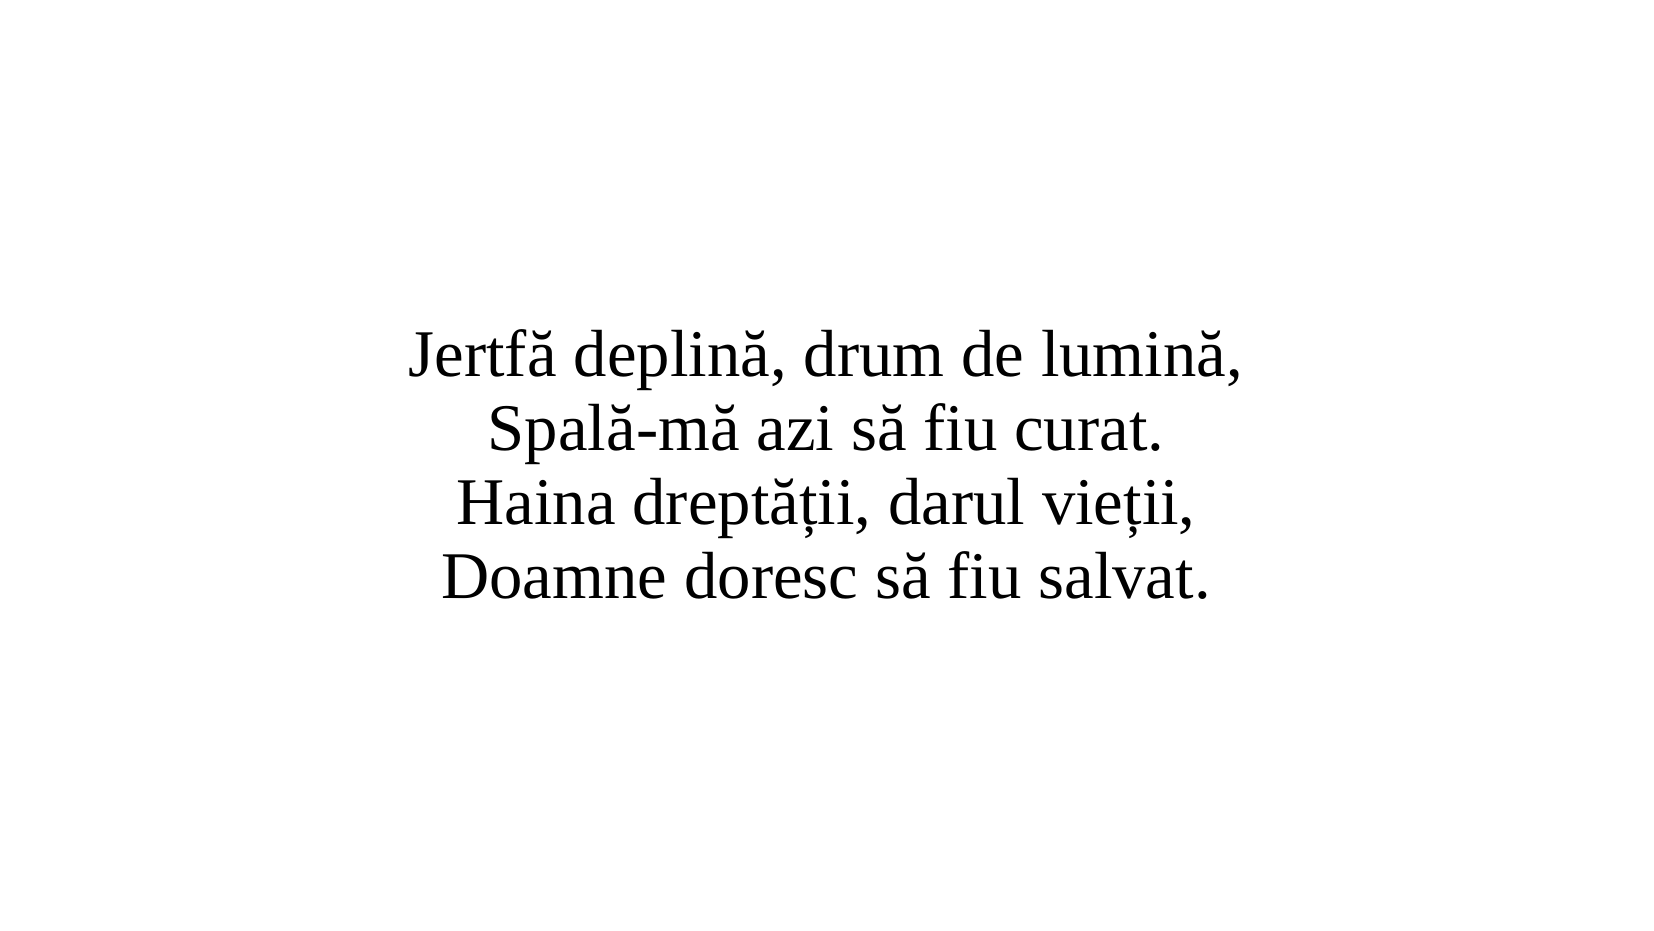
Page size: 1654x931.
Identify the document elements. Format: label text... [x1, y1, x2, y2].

subtitle Jertfă deplină, drum de lumină, Spală-mă azi să fiu curat. Haina dreptății, darul vieții, Doamne doresc să fiu salvat. [300, 150, 1354, 781]
